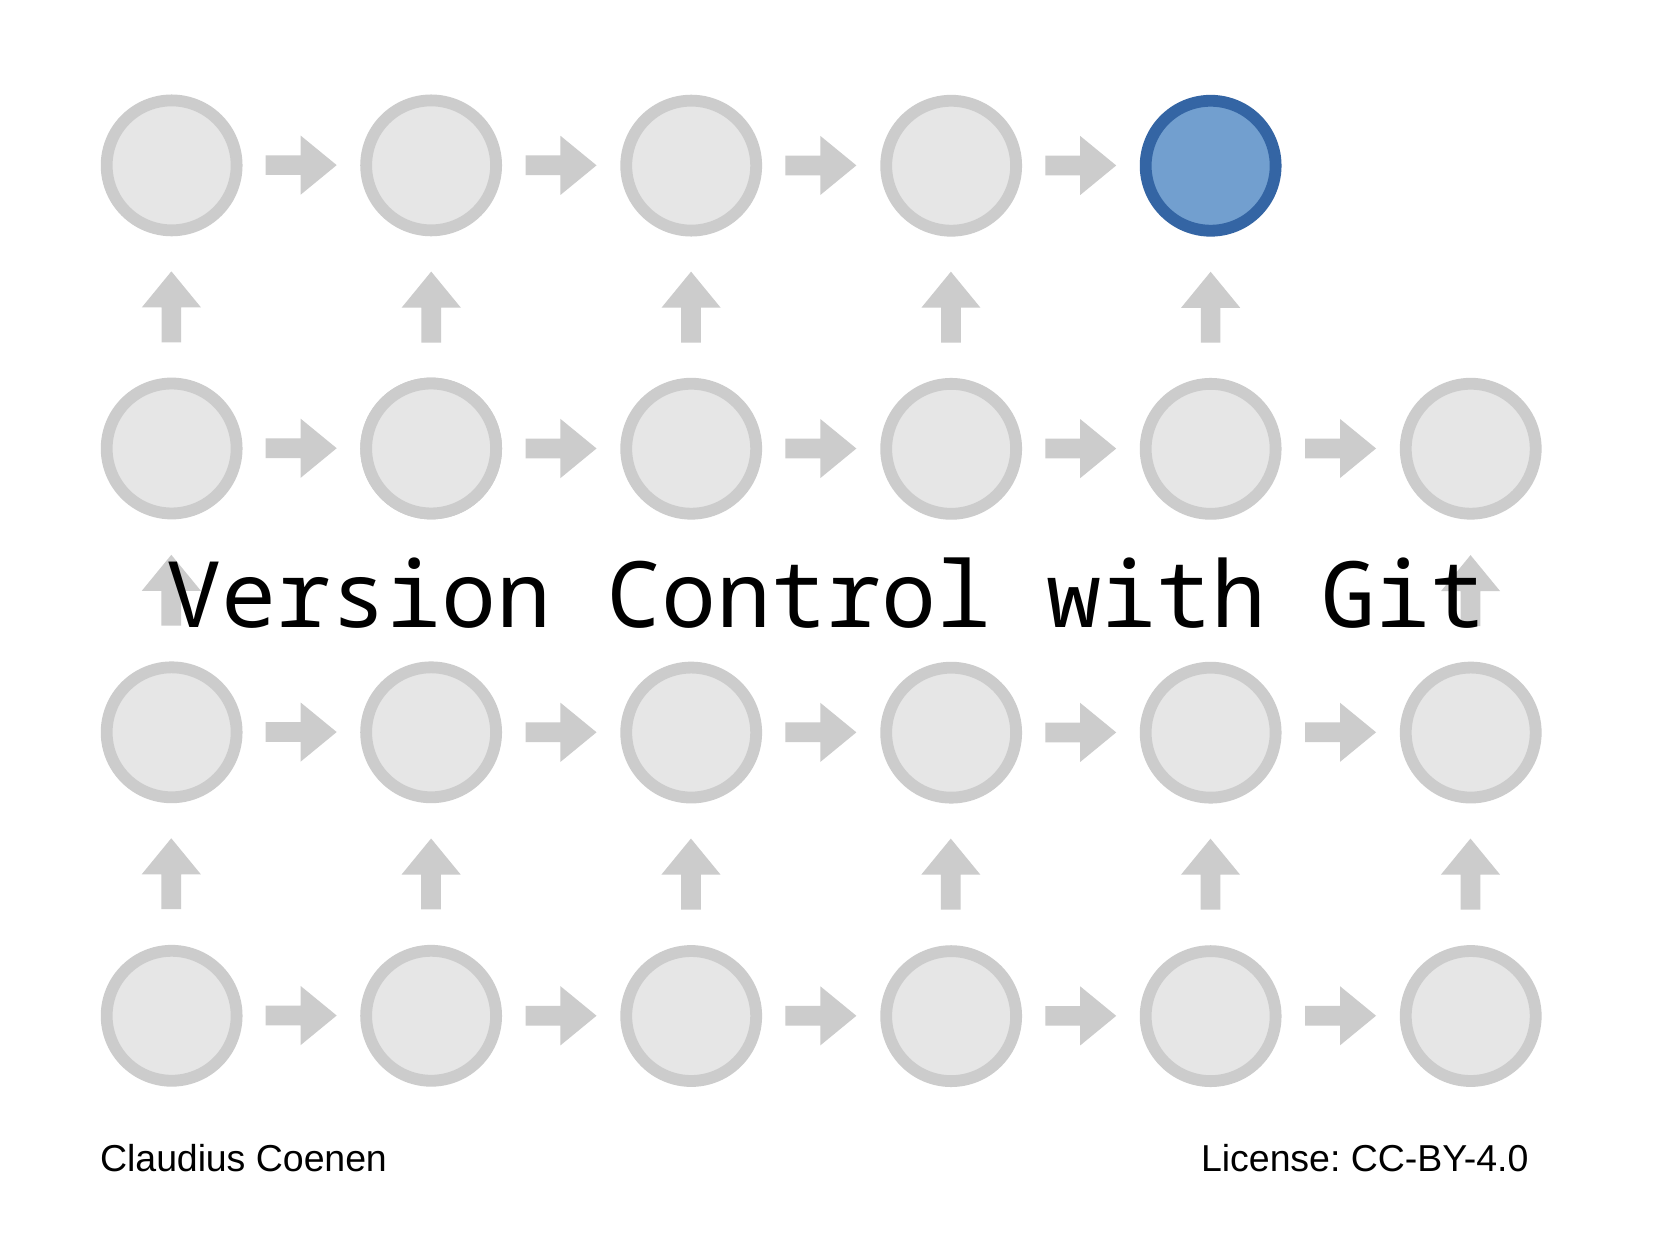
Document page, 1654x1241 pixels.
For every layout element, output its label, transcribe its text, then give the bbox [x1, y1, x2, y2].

text_box Claudius Coenen [85, 1130, 402, 1188]
text_box License: CC-BY-4.0 [1186, 1130, 1544, 1188]
title Version Control with Git [82, 49, 1571, 1134]
